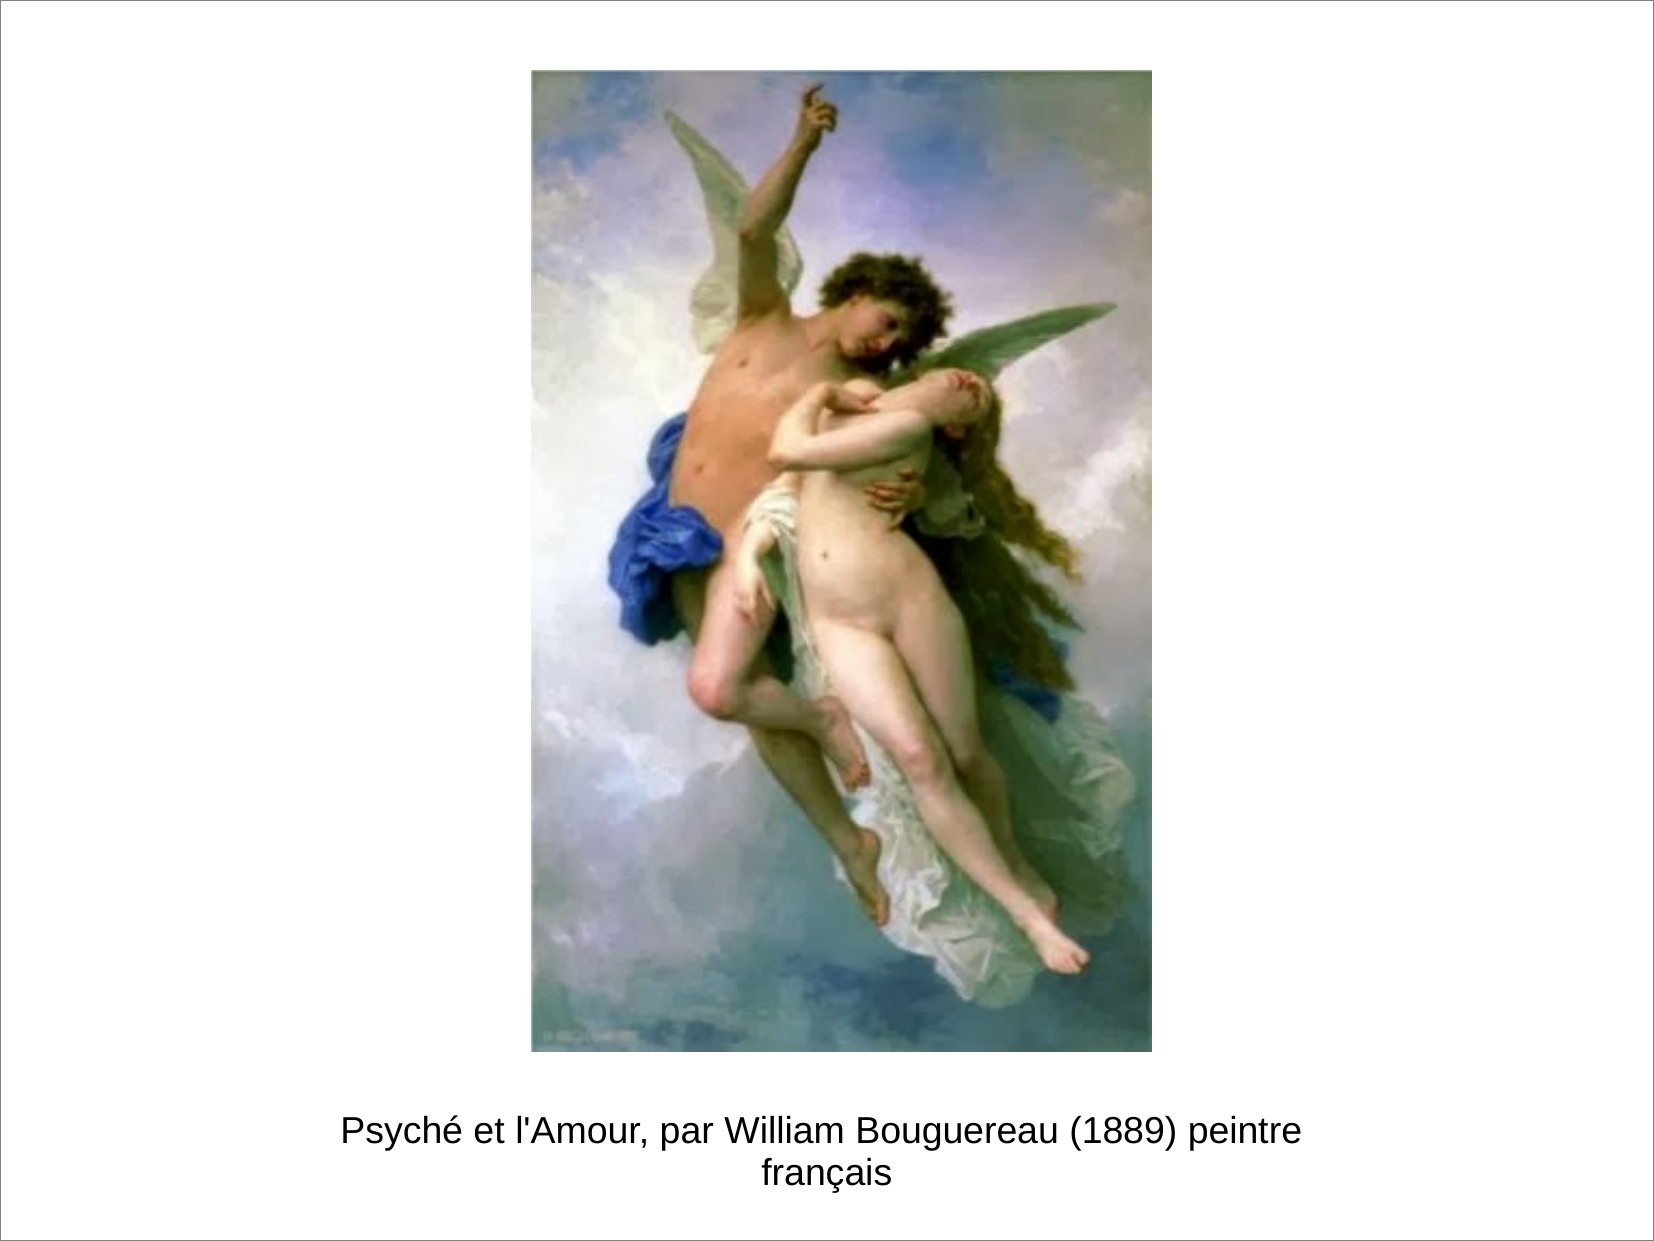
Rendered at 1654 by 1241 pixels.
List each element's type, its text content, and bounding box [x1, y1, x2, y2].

text_box Psyché et l'Amour, par William Bouguereau (1889) peintre français [23, 1086, 1630, 1217]
picture [531, 70, 1152, 1052]
text_box [0, 0, 1654, 1241]
